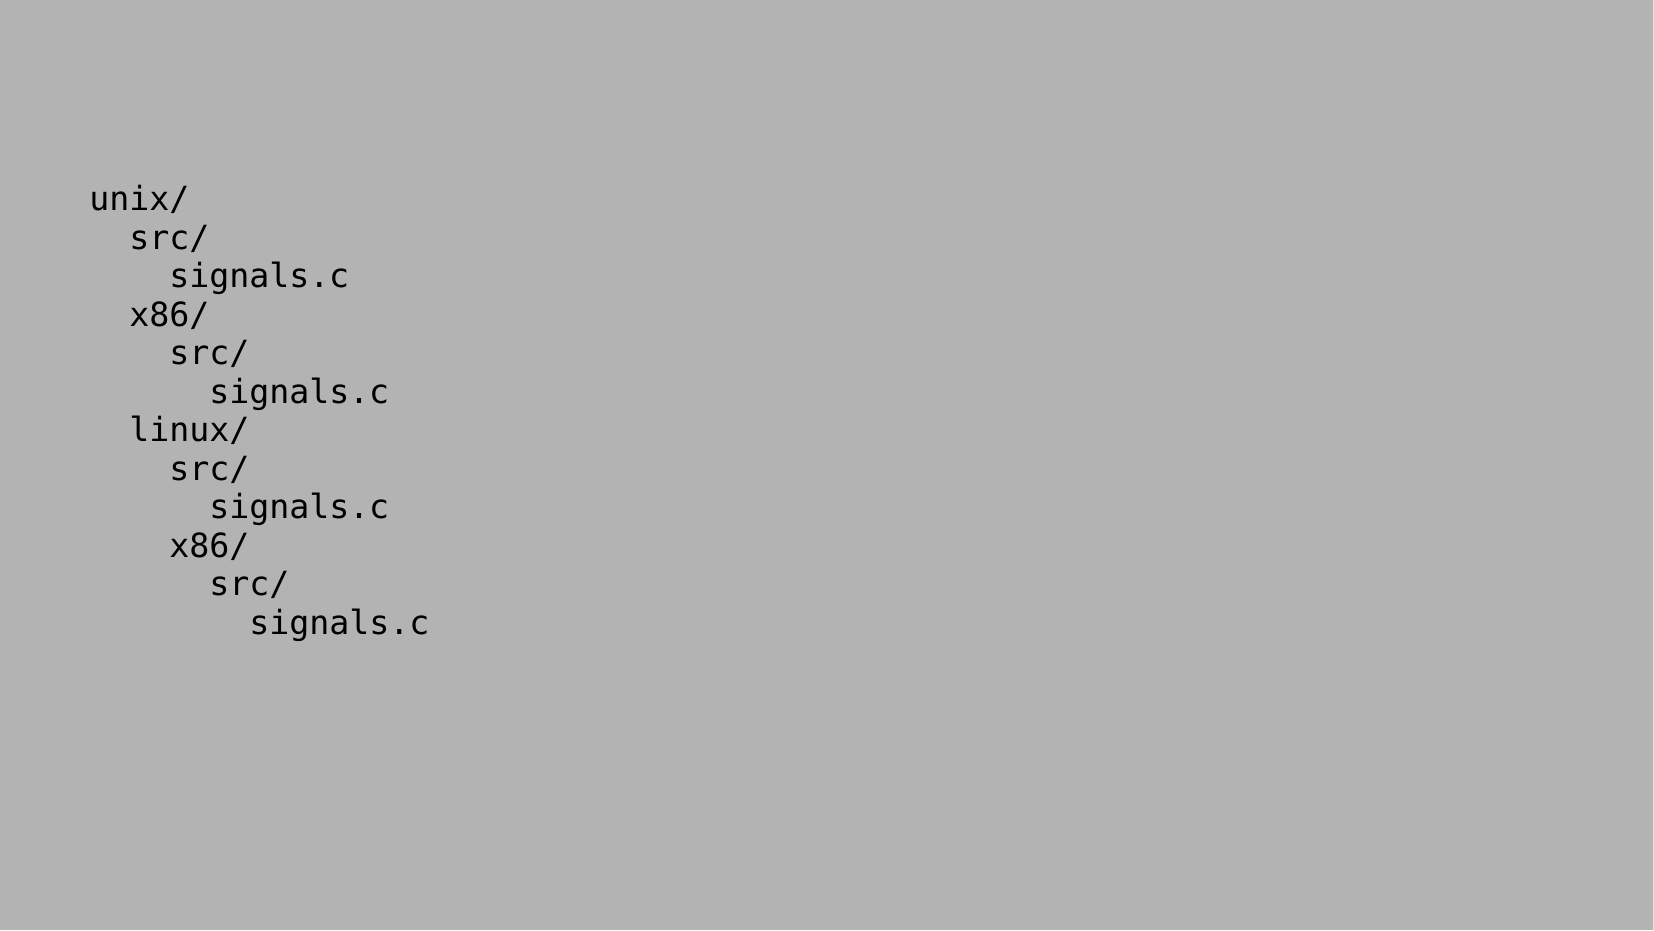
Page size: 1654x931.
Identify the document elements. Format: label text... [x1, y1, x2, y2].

subtitle unix/ src/ signals.c x86/ src/ signals.c linux/ src/ signals.c x86/ src/ signals.c [49, 37, 1613, 901]
